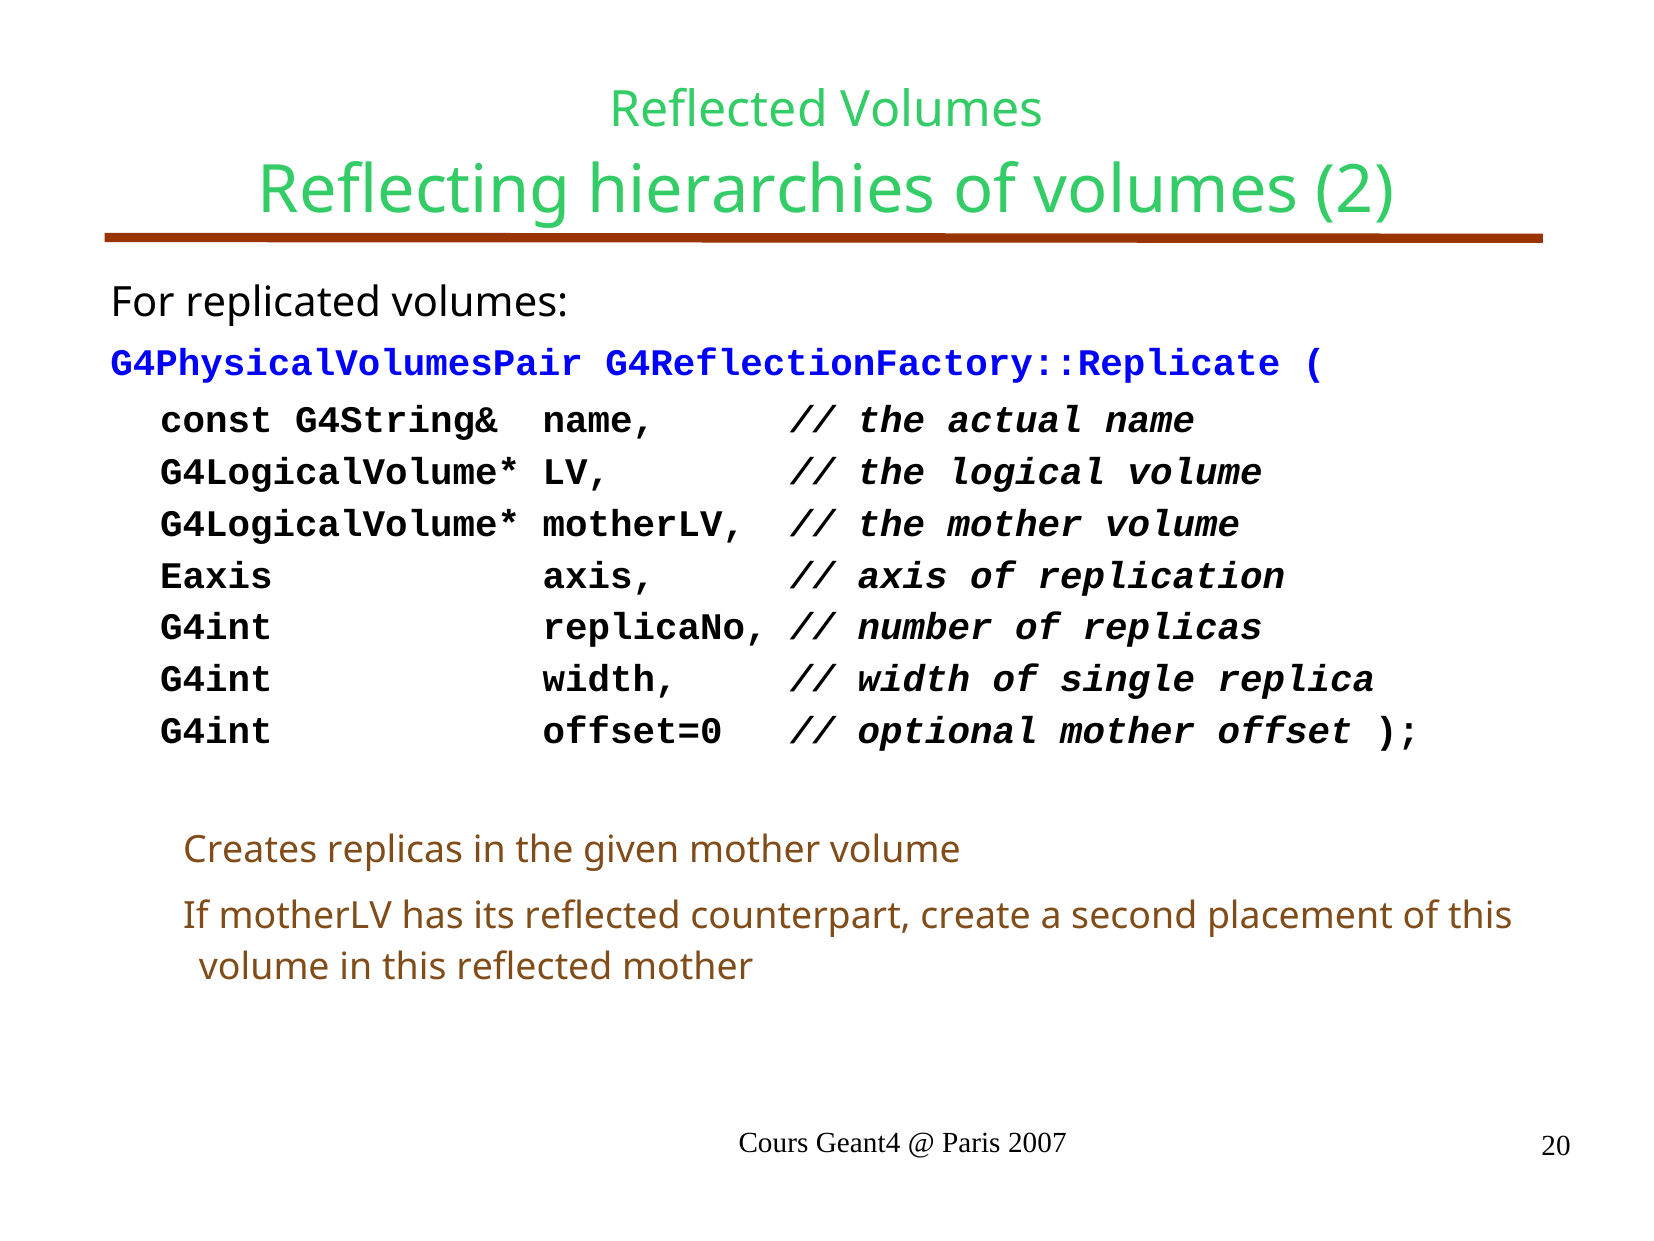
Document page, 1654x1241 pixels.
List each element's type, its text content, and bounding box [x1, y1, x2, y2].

list For replicated volumes: G4PhysicalVolumesPair G4ReflectionFactory::Replicate ( const G4String& name, // the actual name G4LogicalVolume* LV, // the logical volume G4LogicalVolume* motherLV, // the mother volume Eaxis axis, // axis of replication G4int replicaNo, // number of replicas G4int width, // width of single replica G4int offset=0 // optional mother offset ); Creates replicas in the given mother volume If motherLV has its reflected counterpart, create a second placement of this volume in this reflected mother [92, 271, 1563, 996]
title Reflected Volumes Reflecting hierarchies of volumes (2) [82, 56, 1571, 250]
